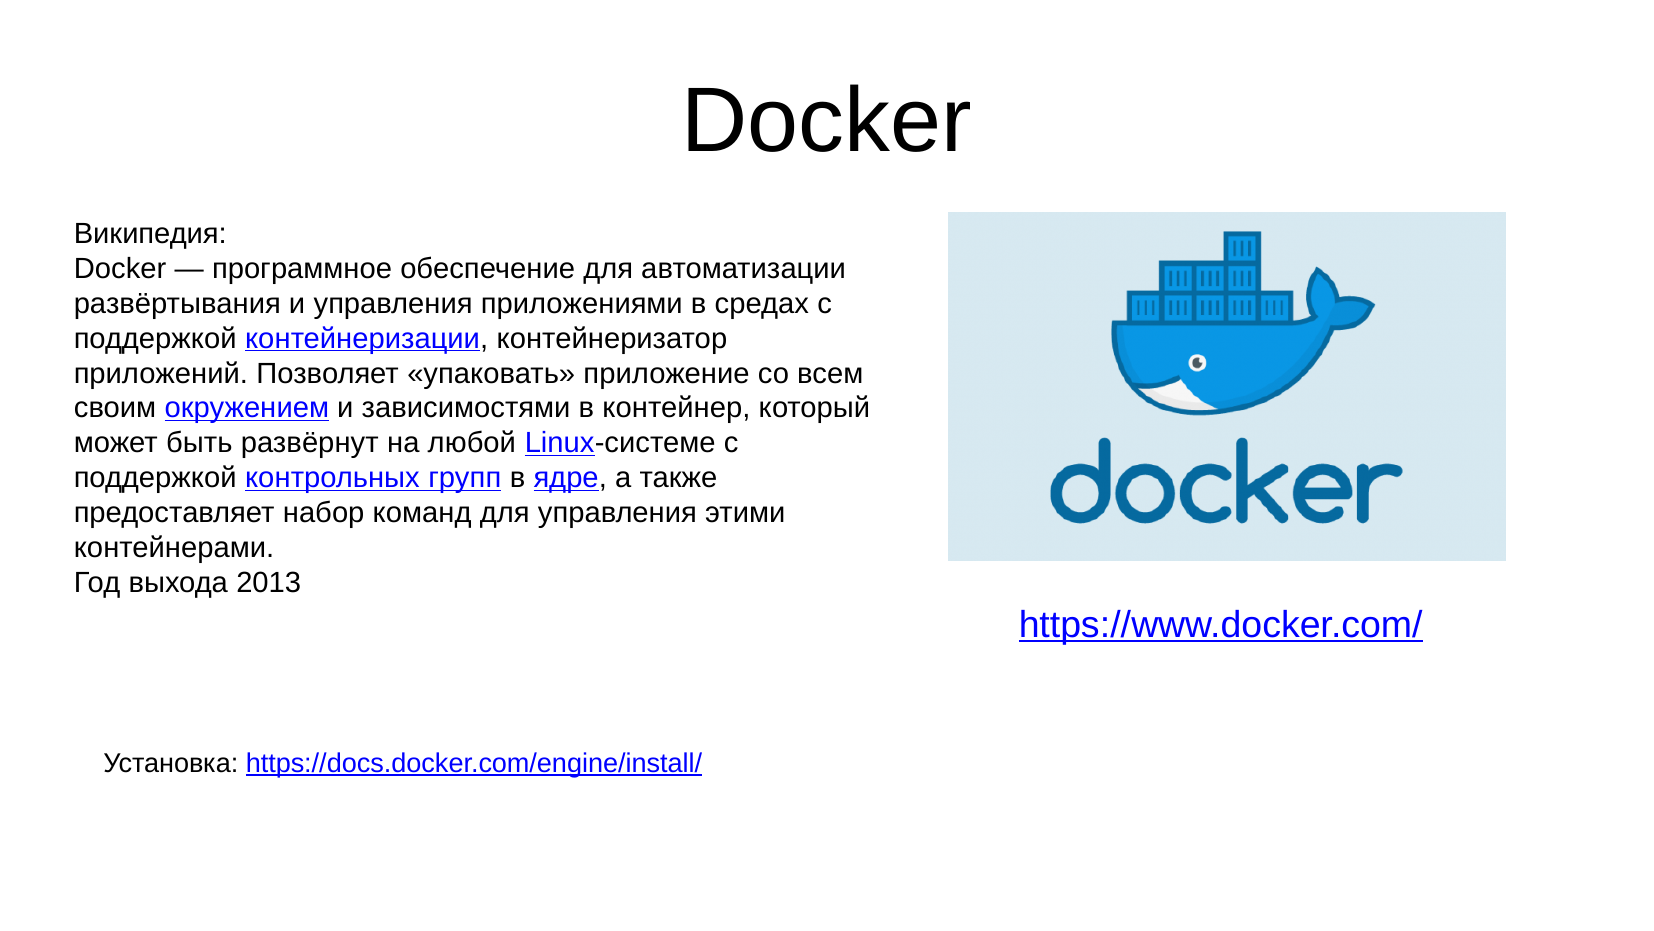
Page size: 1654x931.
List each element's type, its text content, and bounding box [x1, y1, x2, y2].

text_box Установка: https://docs.docker.com/engine/install/ [88, 738, 886, 814]
picture [948, 212, 1506, 561]
text_box https://www.docker.com/ [1003, 592, 1438, 650]
text_box Википедия: Docker — программное обеспечение для автоматизации развёртывания и управления приложениями в средах с поддержкой контейнеризации, контейнеризатор приложений. Позволяет «упаковать» приложение со всем своим окружением и зависимостями в контейнер, который может быть развёрнут на любой Linux-системе с поддержкой контрольных групп в ядре, а также предоставляет набор команд для управления этими контейнерами. Год выхода 2013 [58, 206, 916, 747]
title Docker [82, 12, 1571, 218]
